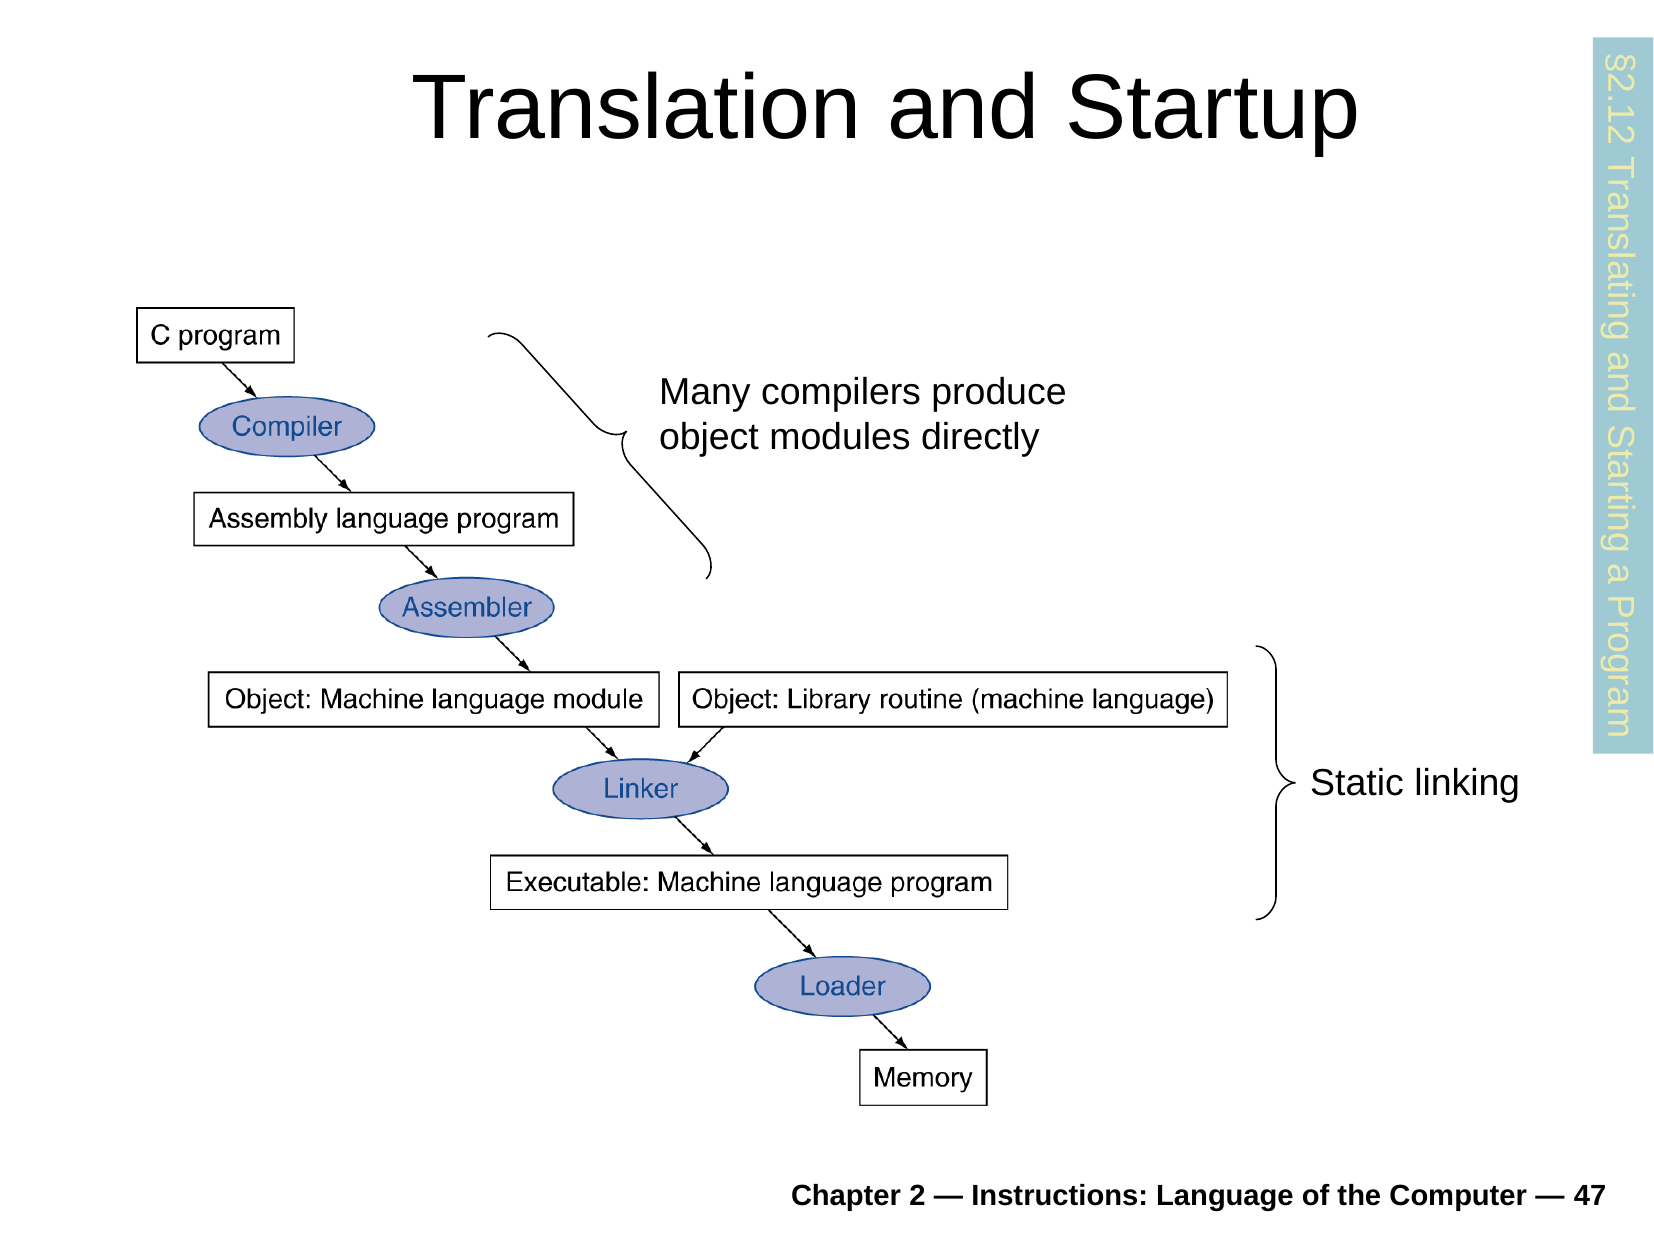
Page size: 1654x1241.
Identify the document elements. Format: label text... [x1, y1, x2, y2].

title Translation and Startup [123, 26, 1618, 165]
text_box Chapter 2 — Instructions: Language of the Computer — <number> [305, 1153, 1622, 1219]
text_box Static linking [1295, 750, 1577, 811]
picture [136, 307, 1228, 1106]
text_box Many compilers produce object modules directly [644, 359, 1140, 466]
text_box §2.12 Translating and Starting a Program [1592, 37, 1654, 754]
